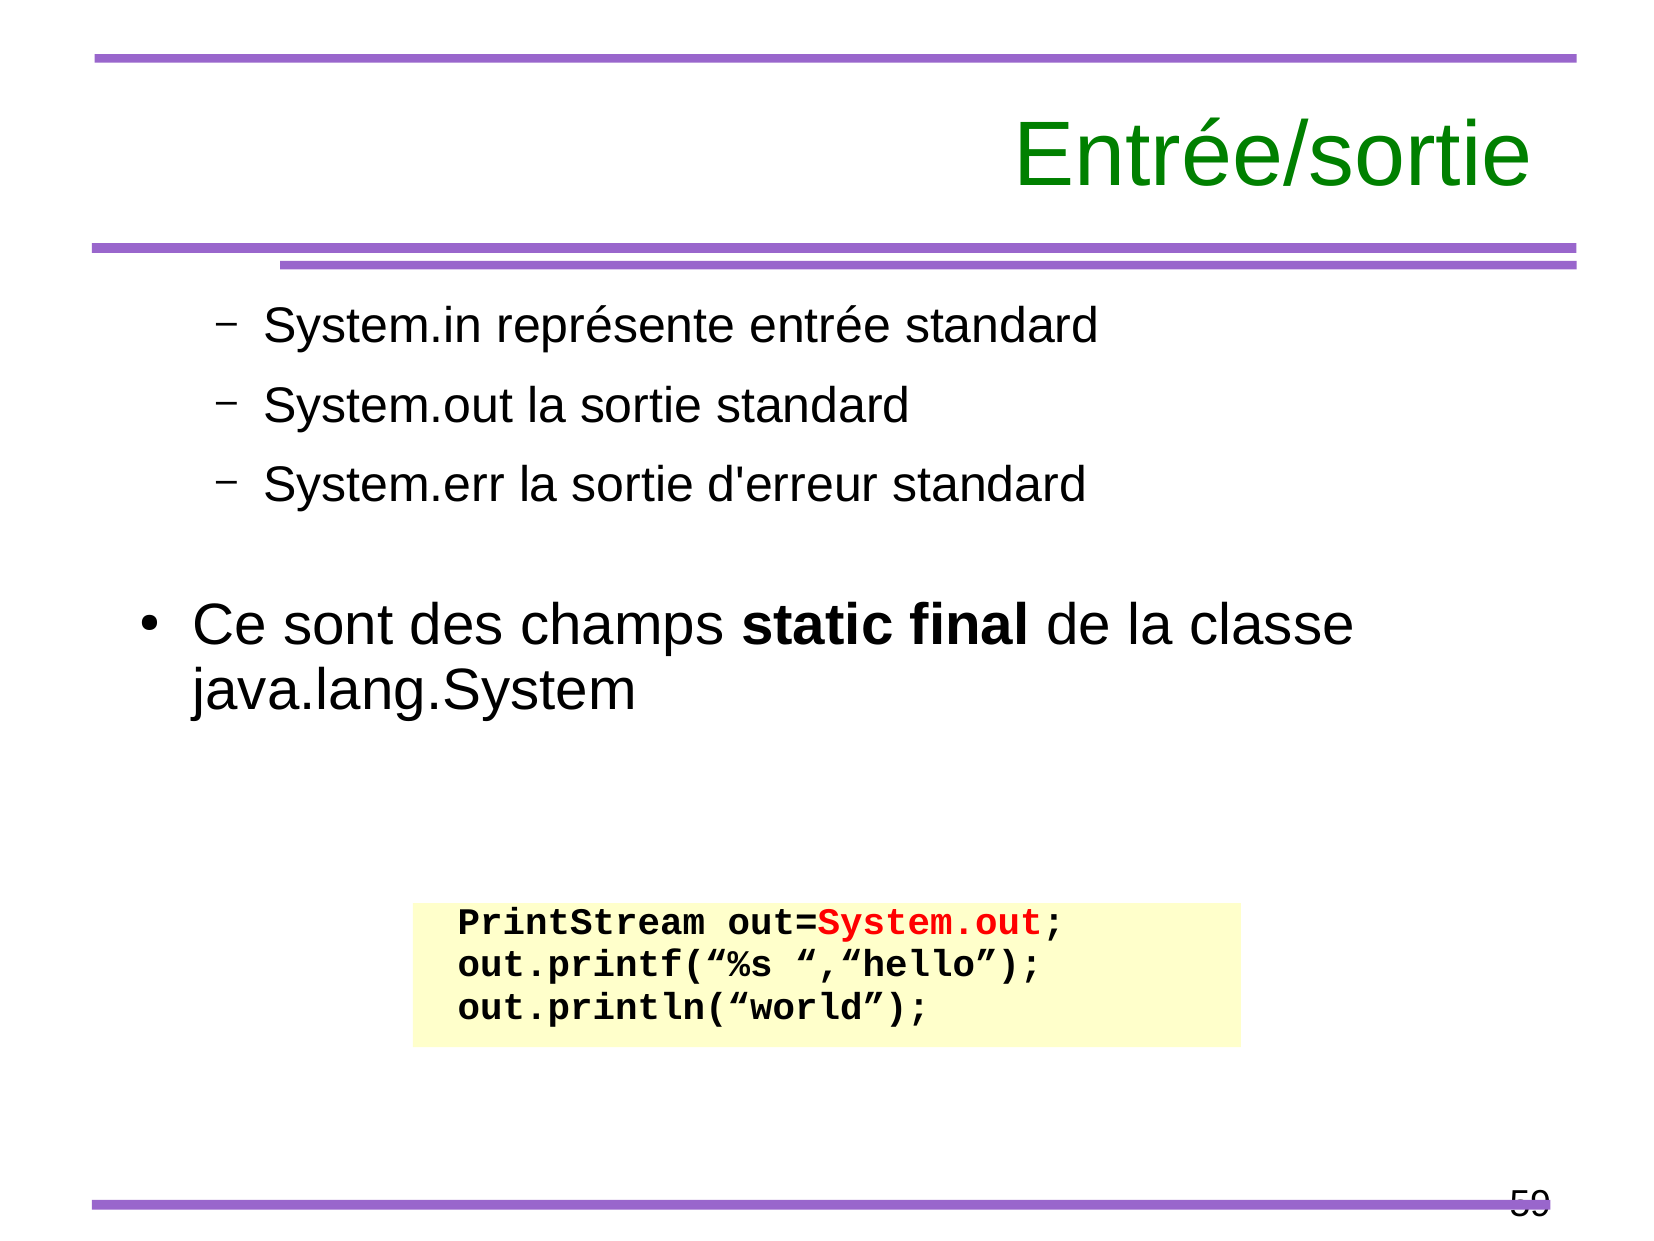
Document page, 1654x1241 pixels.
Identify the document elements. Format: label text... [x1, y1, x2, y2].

title Entrée/sortie [121, 49, 1534, 257]
list System.in représente entrée standard System.out la sortie standard System.err la sortie d'erreur standard Ce sont des champs static final de la classe java.lang.System [121, 297, 1534, 1168]
text_box PrintStream out=System.out; out.printf(“%s “,“hello”); out.println(“world”); [412, 903, 1241, 1048]
